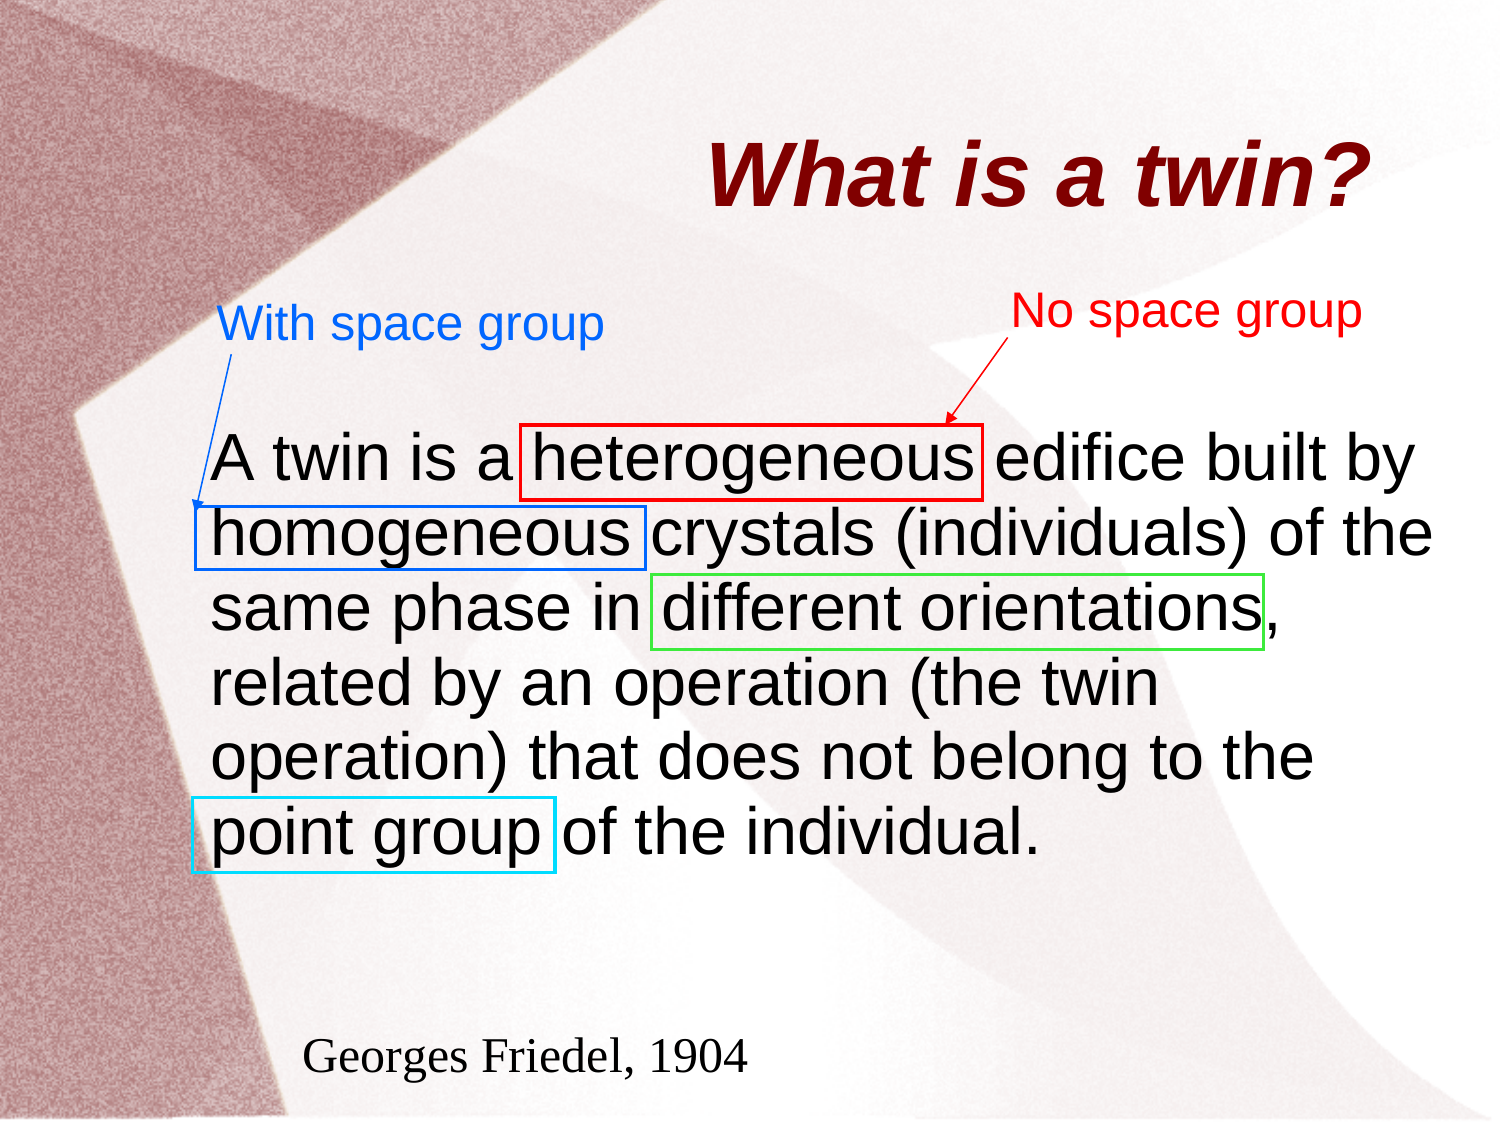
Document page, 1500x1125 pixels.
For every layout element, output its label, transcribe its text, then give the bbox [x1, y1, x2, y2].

list A twin is a heterogeneous edifice built by homogeneous crystals (individuals) of the same phase in different orientations, related by an operation (the twin operation) that does not belong to the point group of the individual. [522, 427, 981, 498]
list A twin is a heterogeneous edifice built by homogeneous crystals (individuals) of the same phase in different orientations, related by an operation (the twin operation) that does not belong to the point group of the individual. [195, 799, 553, 871]
text_box With space group [201, 287, 621, 359]
picture [0, 0, 1500, 1125]
list A twin is a heterogeneous edifice built by homogeneous crystals (individuals) of the same phase in different orientations, related by an operation (the twin operation) that does not belong to the point group of the individual. [197, 508, 644, 568]
title What is a twin? [112, 87, 1388, 263]
text_box Georges Friedel, 1904 [287, 1020, 764, 1092]
list A twin is a heterogeneous edifice built by homogeneous crystals (individuals) of the same phase in different orientations, related by an operation (the twin operation) that does not belong to the point group of the individual. [195, 412, 1471, 922]
text_box No space group [995, 274, 1379, 347]
